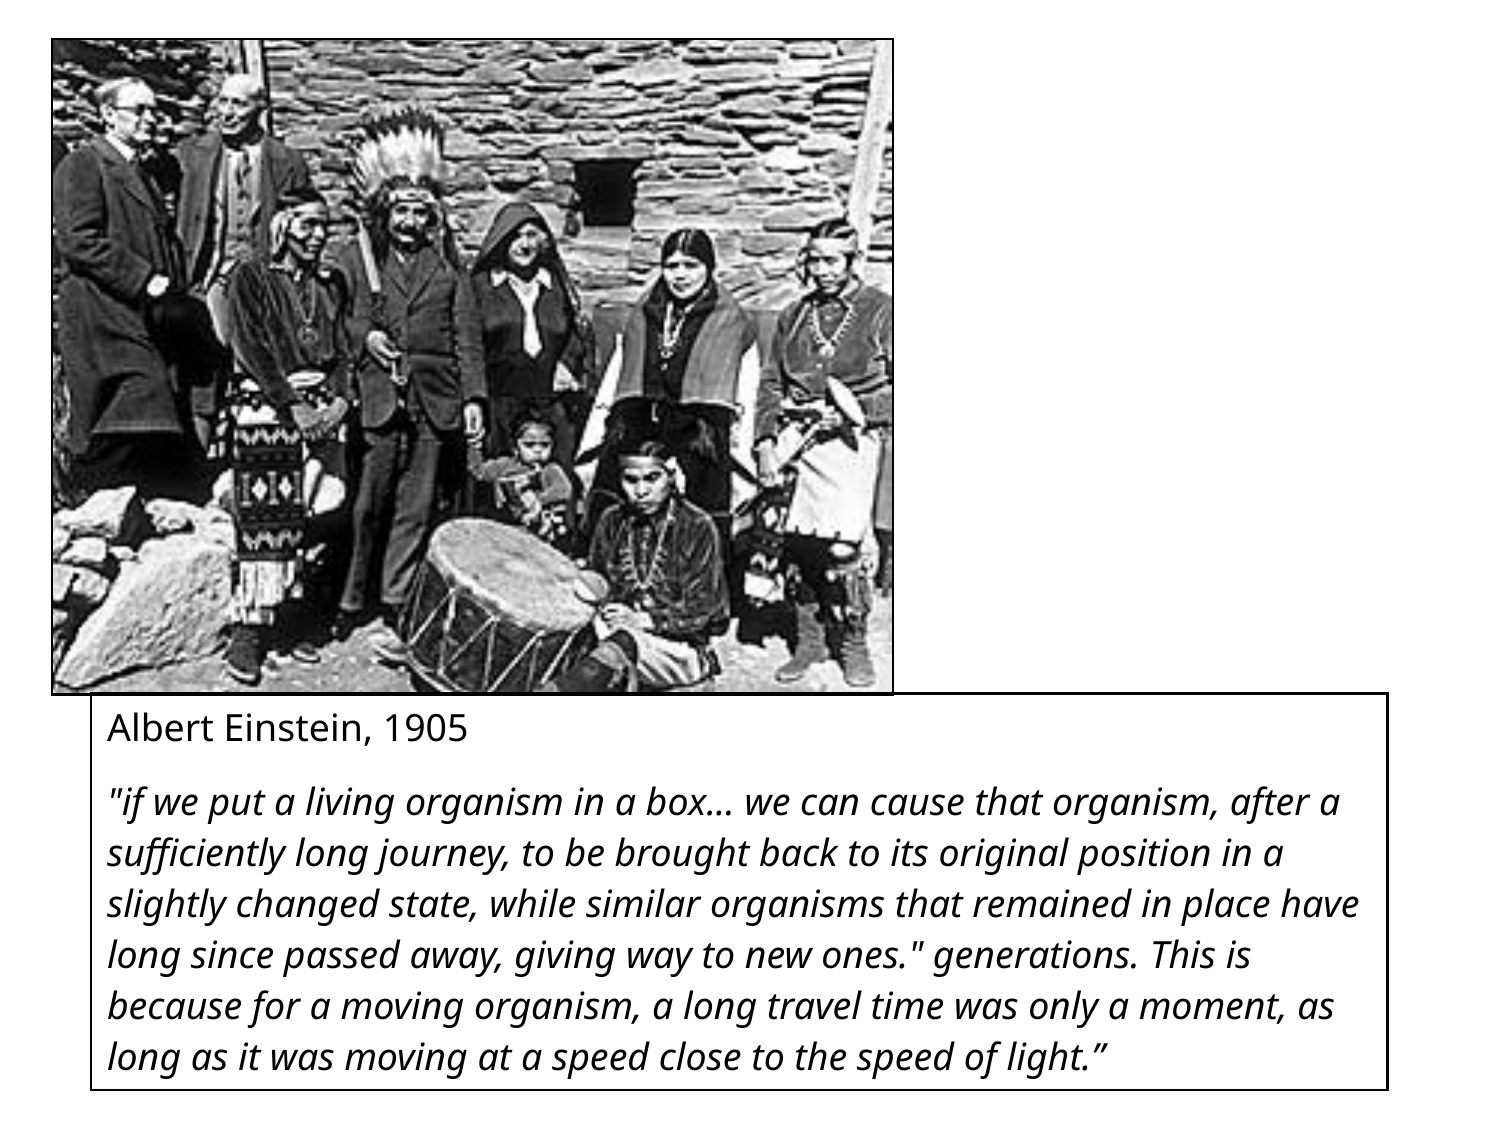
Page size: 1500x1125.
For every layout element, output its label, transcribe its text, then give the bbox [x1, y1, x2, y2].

text_box Albert Einstein, 1905 "if we put a living organism in a box... we can cause that organism, after a sufficiently long journey, to be brought back to its original position in a slightly changed state, while similar organisms that remained in place have long since passed away, giving way to new ones." generations. This is because for a moving organism, a long travel time was only a moment, as long as it was moving at a speed close to the speed of light.” [91, 693, 1388, 1027]
picture [53, 39, 892, 694]
